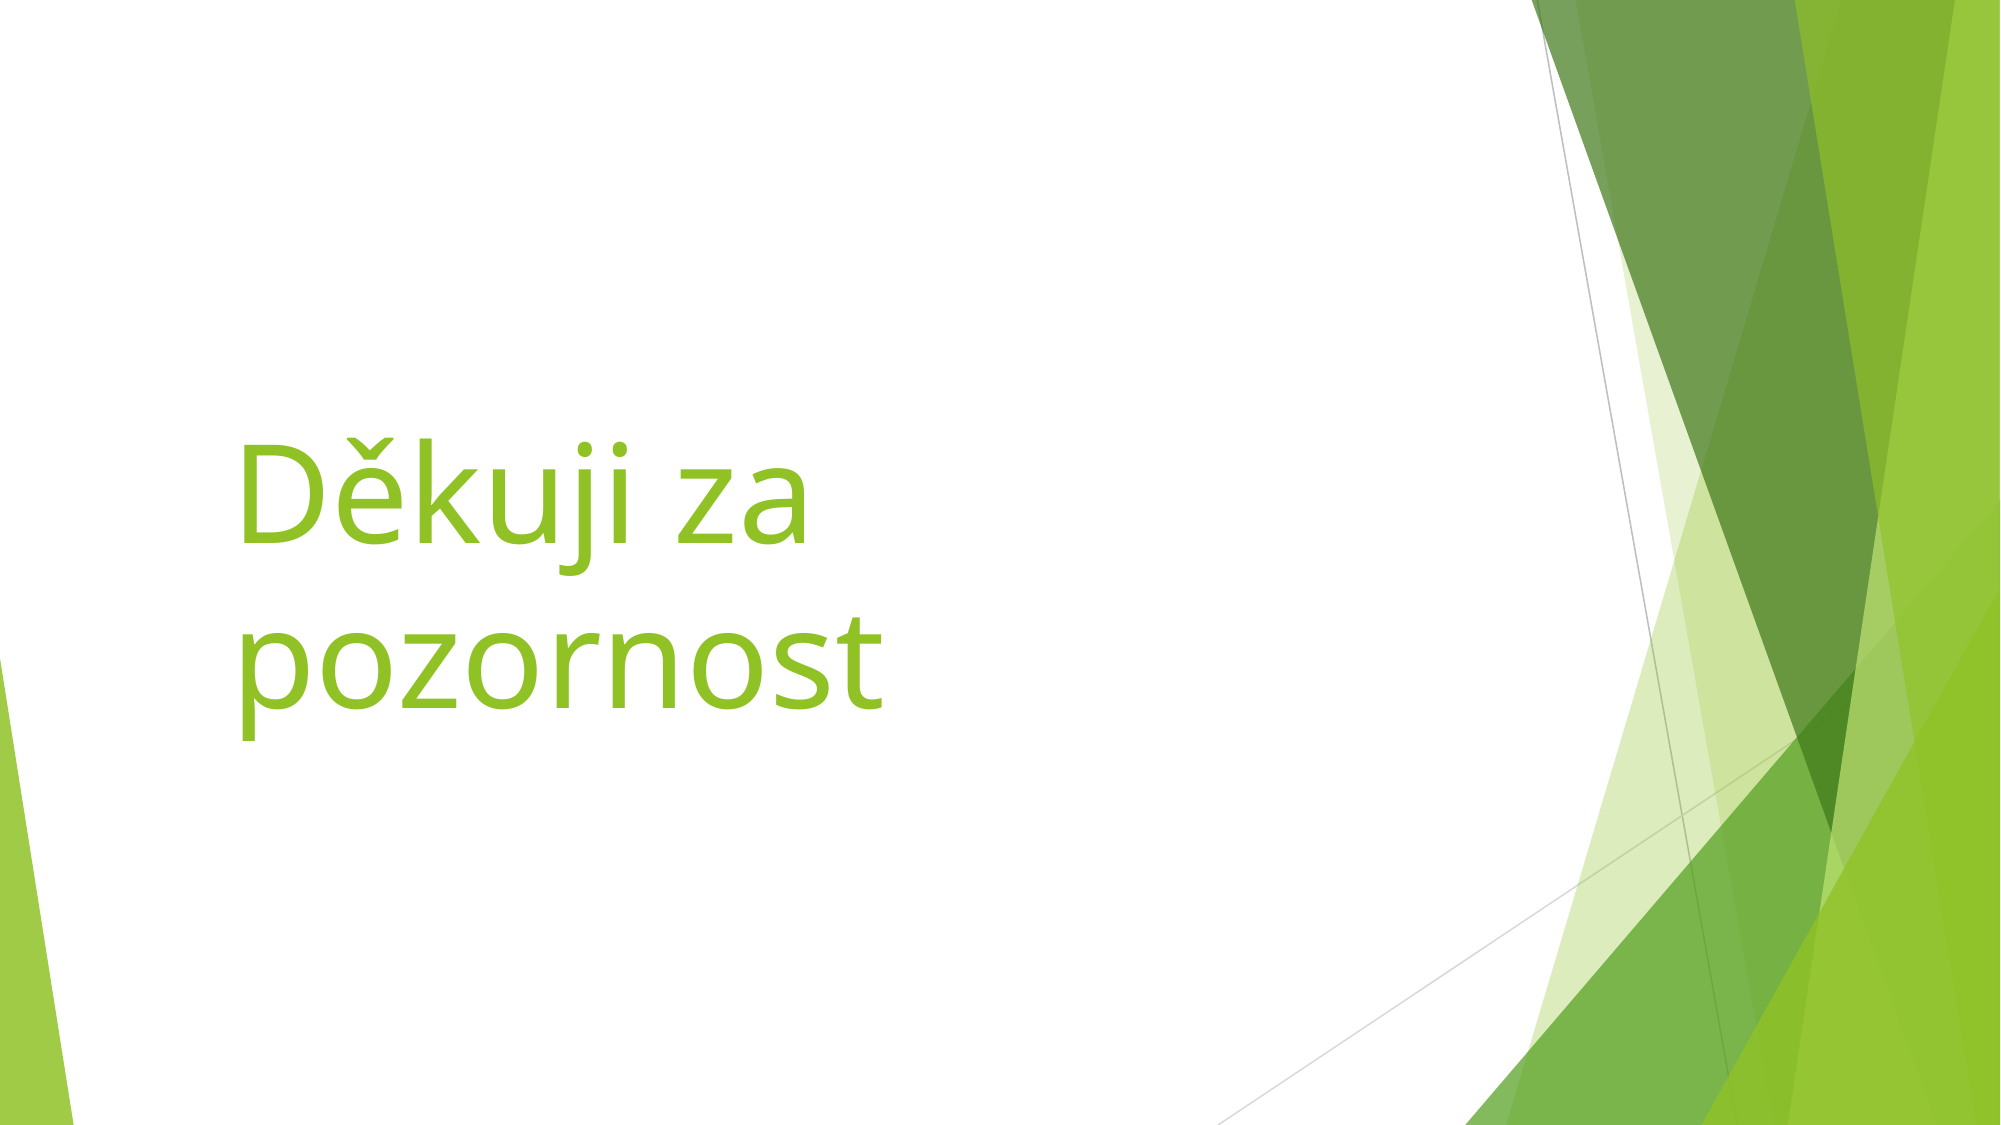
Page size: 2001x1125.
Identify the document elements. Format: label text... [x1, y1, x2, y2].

title Děkuji za pozornost [216, 398, 1484, 828]
